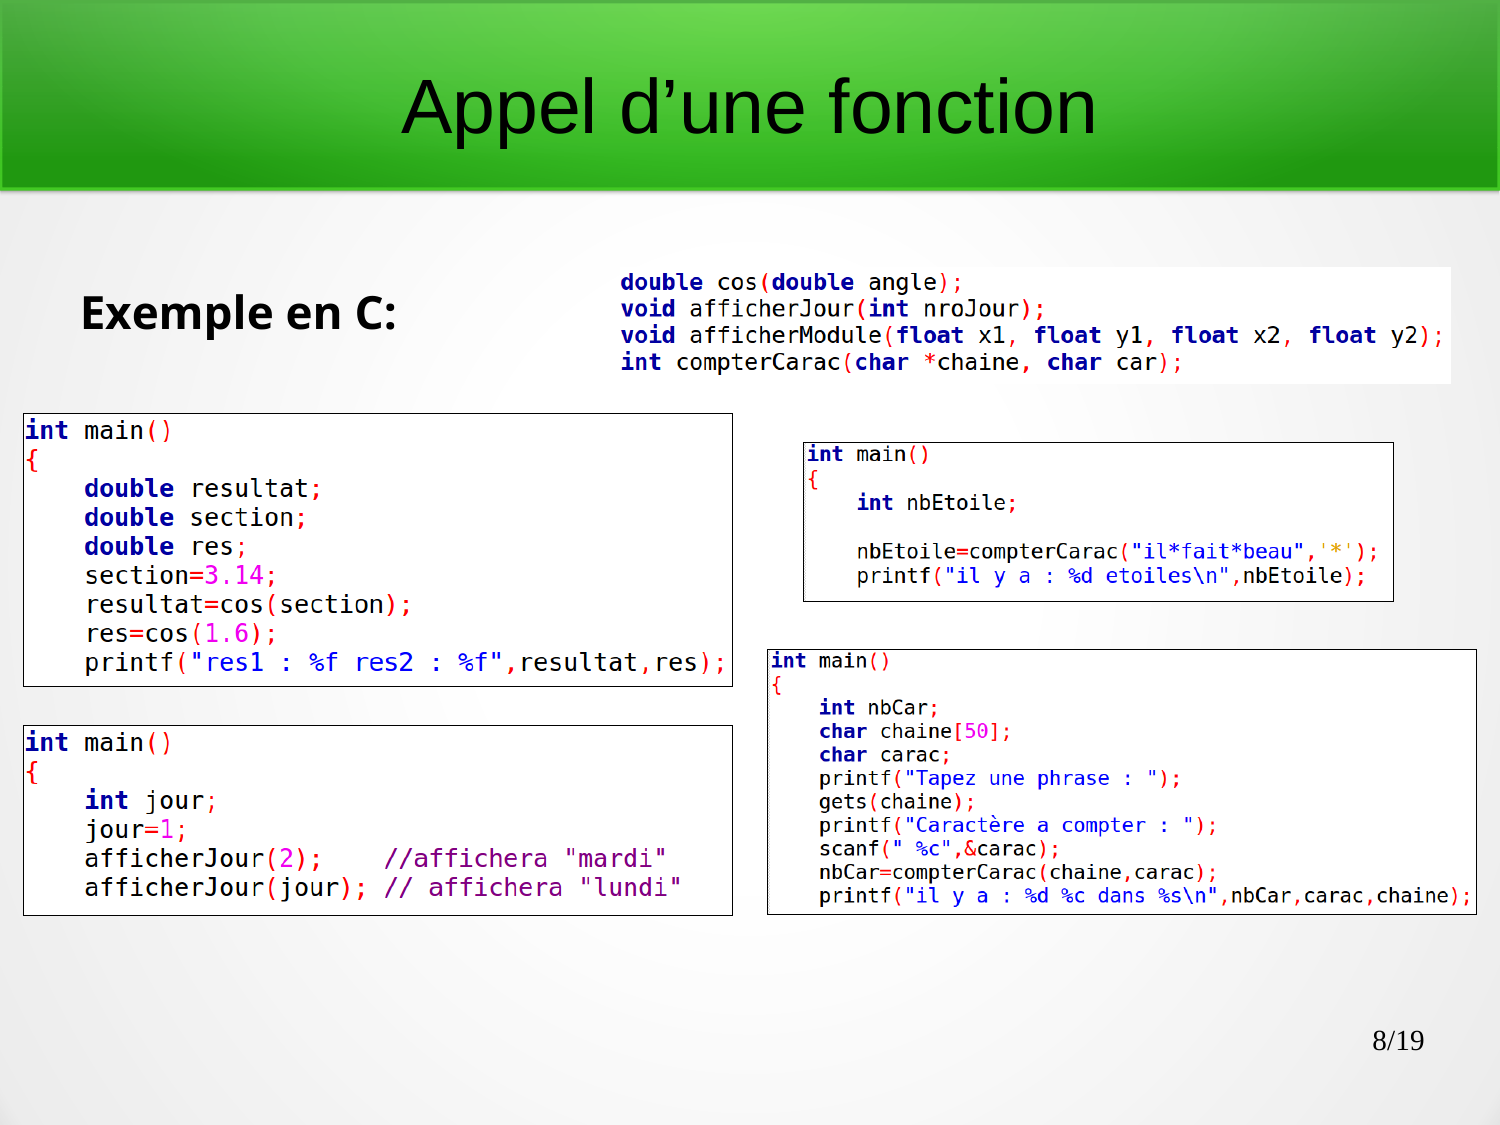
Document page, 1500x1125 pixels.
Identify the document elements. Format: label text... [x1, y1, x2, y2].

picture [23, 725, 733, 916]
picture [620, 267, 1451, 384]
text_box Exemple en C: [29, 281, 1477, 994]
picture [23, 413, 733, 687]
picture [767, 649, 1477, 915]
picture [803, 442, 1394, 602]
title Appel d’une fonction [75, 42, 1426, 172]
